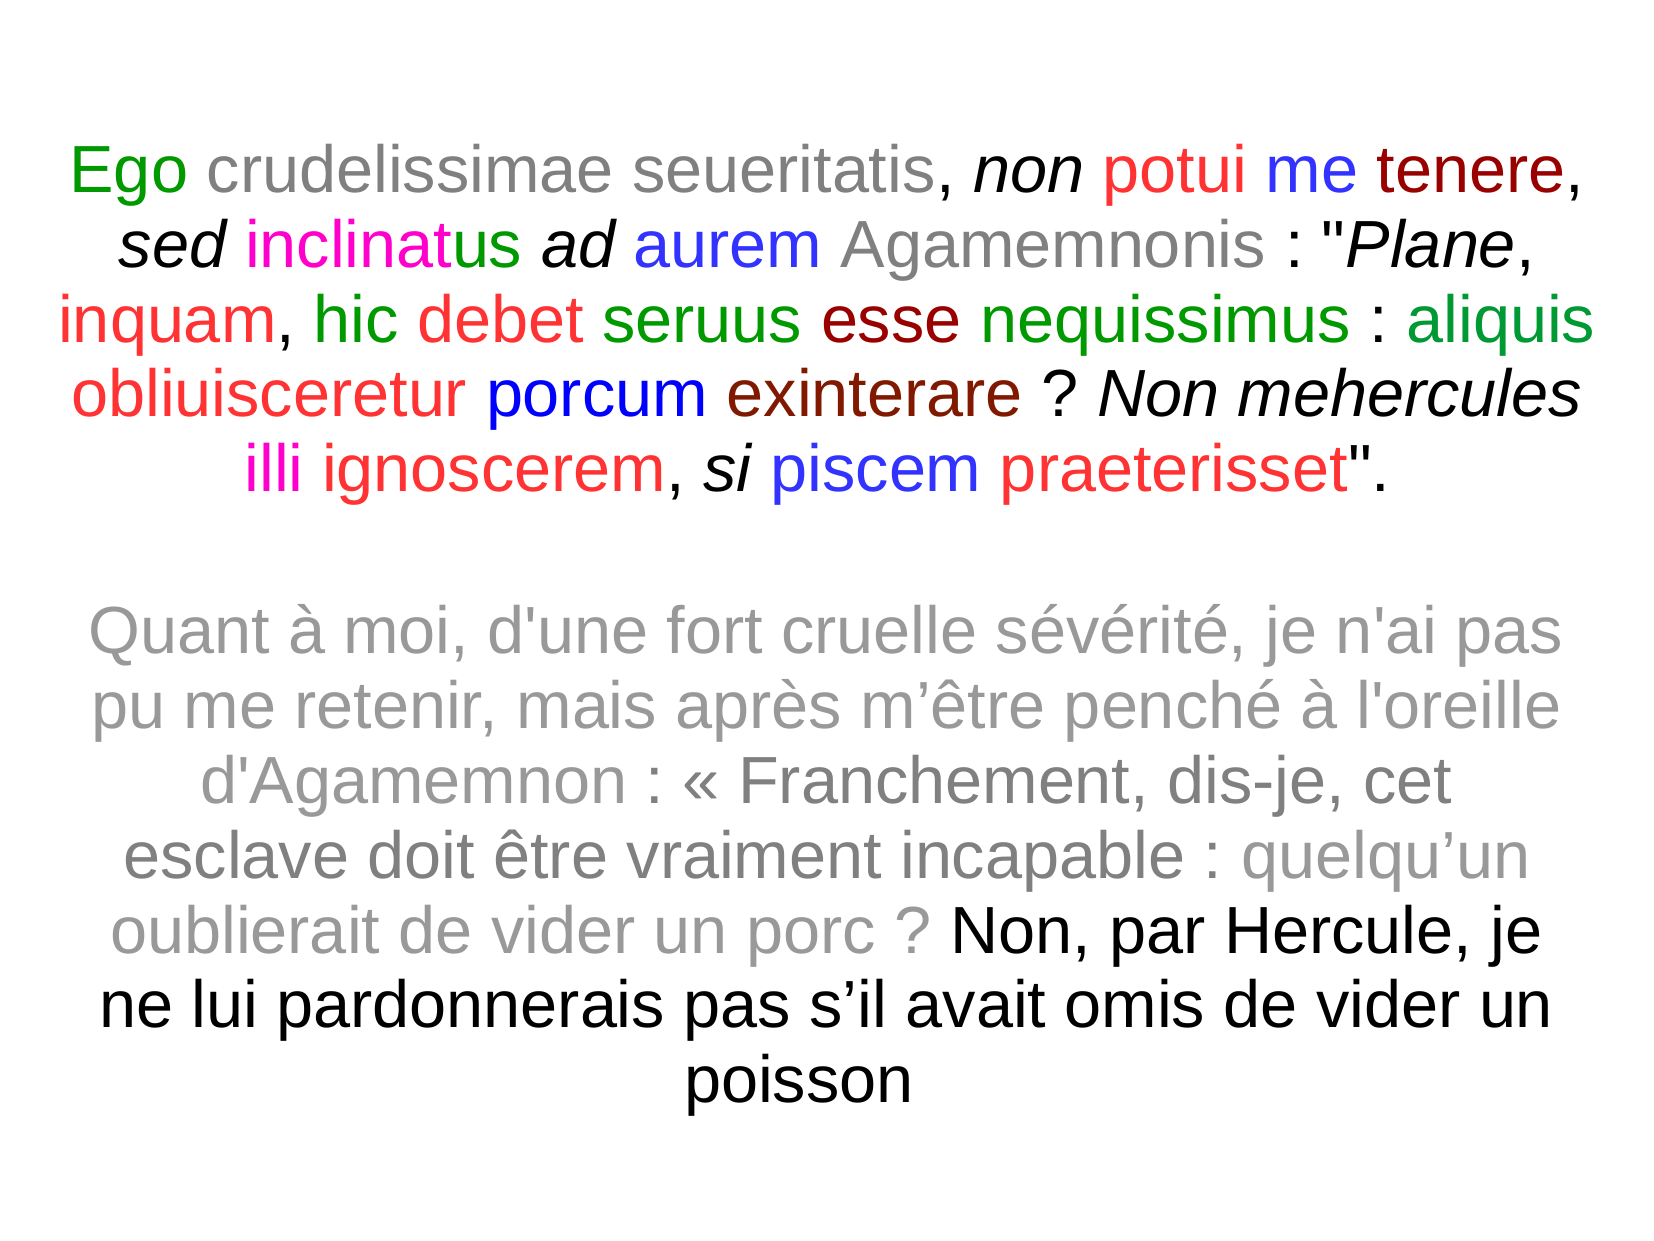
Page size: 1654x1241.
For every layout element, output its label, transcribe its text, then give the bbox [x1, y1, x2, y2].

title Ego crudelissimae seueritatis, non potui me tenere, sed inclinatus ad aurem Agamemnonis : "Plane, inquam, hic debet seruus esse nequissimus : aliquis obliuisceretur porcum exinterare ? Non mehercules illi ignoscerem, si piscem praeterisset". [47, 35, 1607, 603]
subtitle Quant à moi, d'une fort cruelle sévérité, je n'ai pas pu me retenir, mais après m’être penché à l'oreille d'Agamemnon : « Franchement, dis-je, cet esclave doit être vraiment incapable : quelqu’un oublierait de vider un porc ? Non, par Hercule, je ne lui pardonnerais pas s’il avait omis de vider un poisson [82, 593, 1571, 1117]
